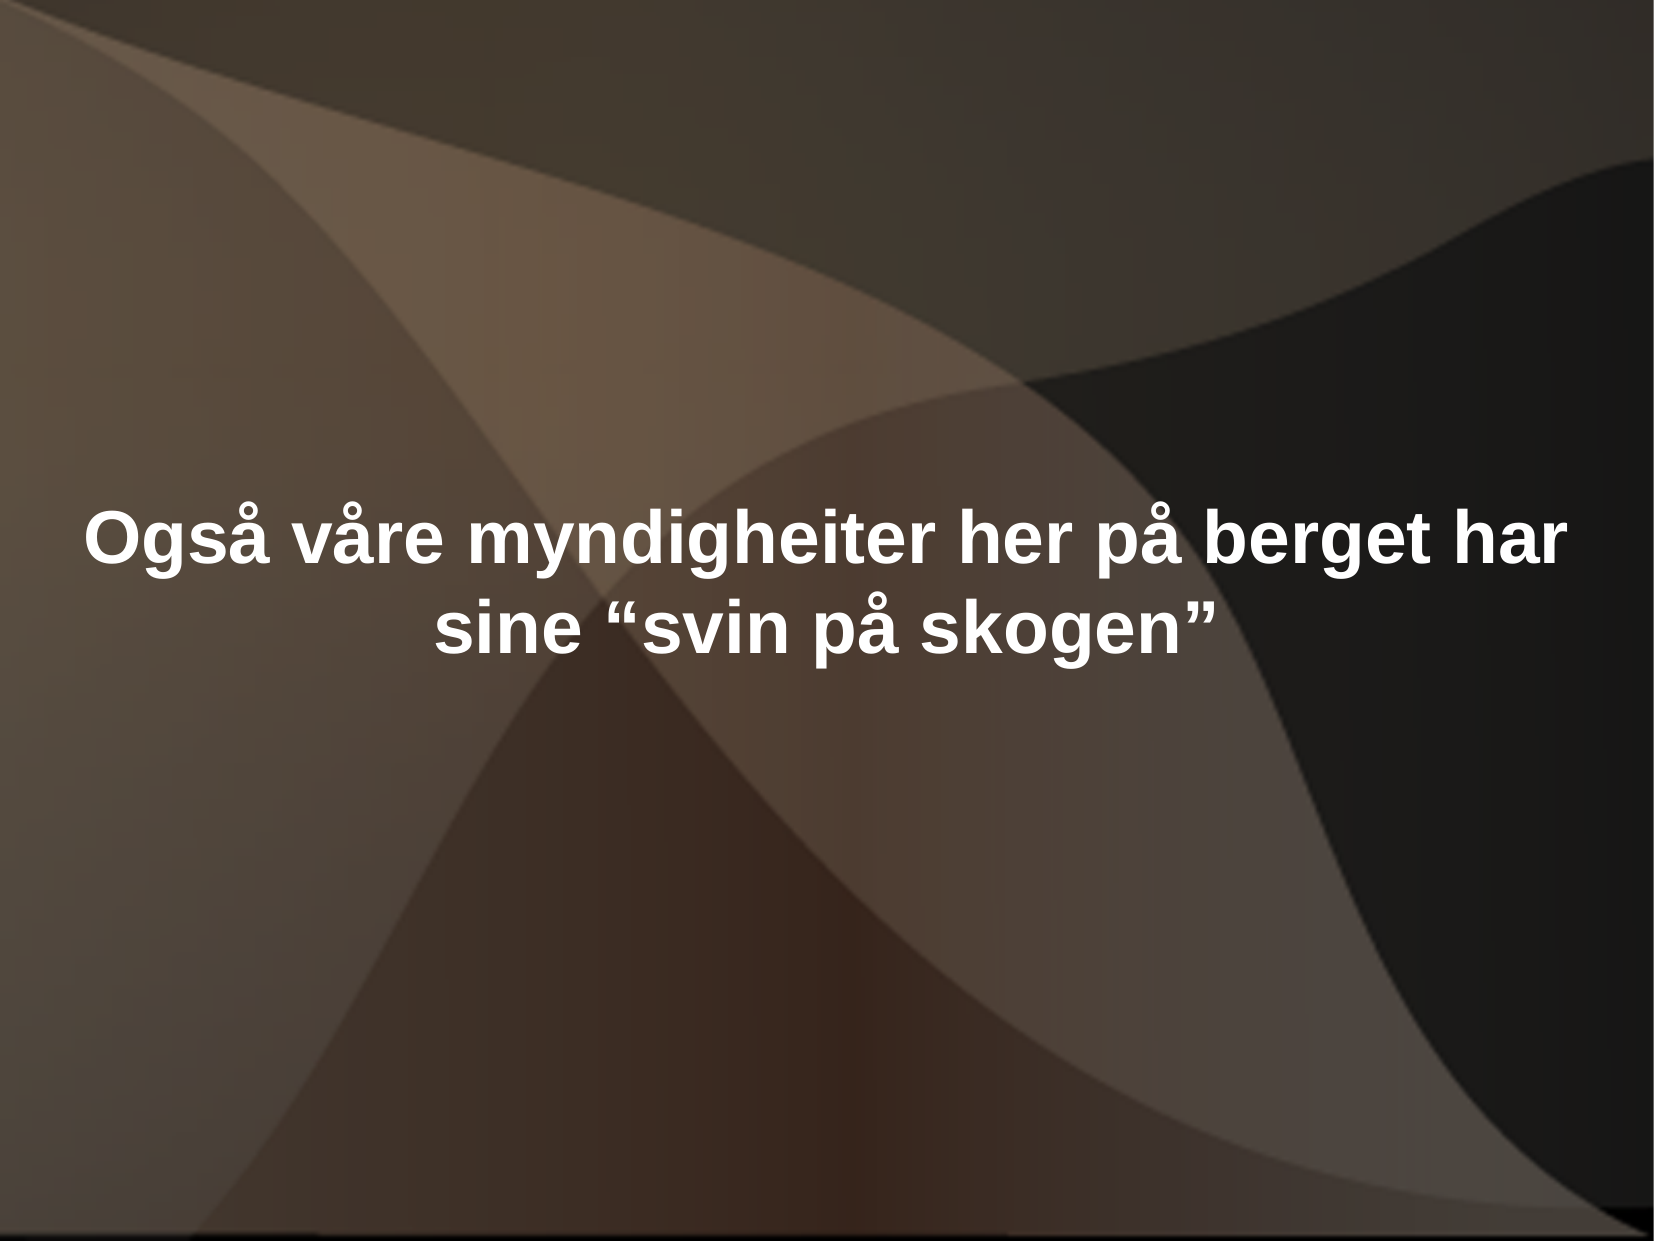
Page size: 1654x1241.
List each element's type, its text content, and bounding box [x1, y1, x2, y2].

subtitle Også våre myndigheiter her på berget har sine “svin på skogen” [82, 49, 1571, 1109]
